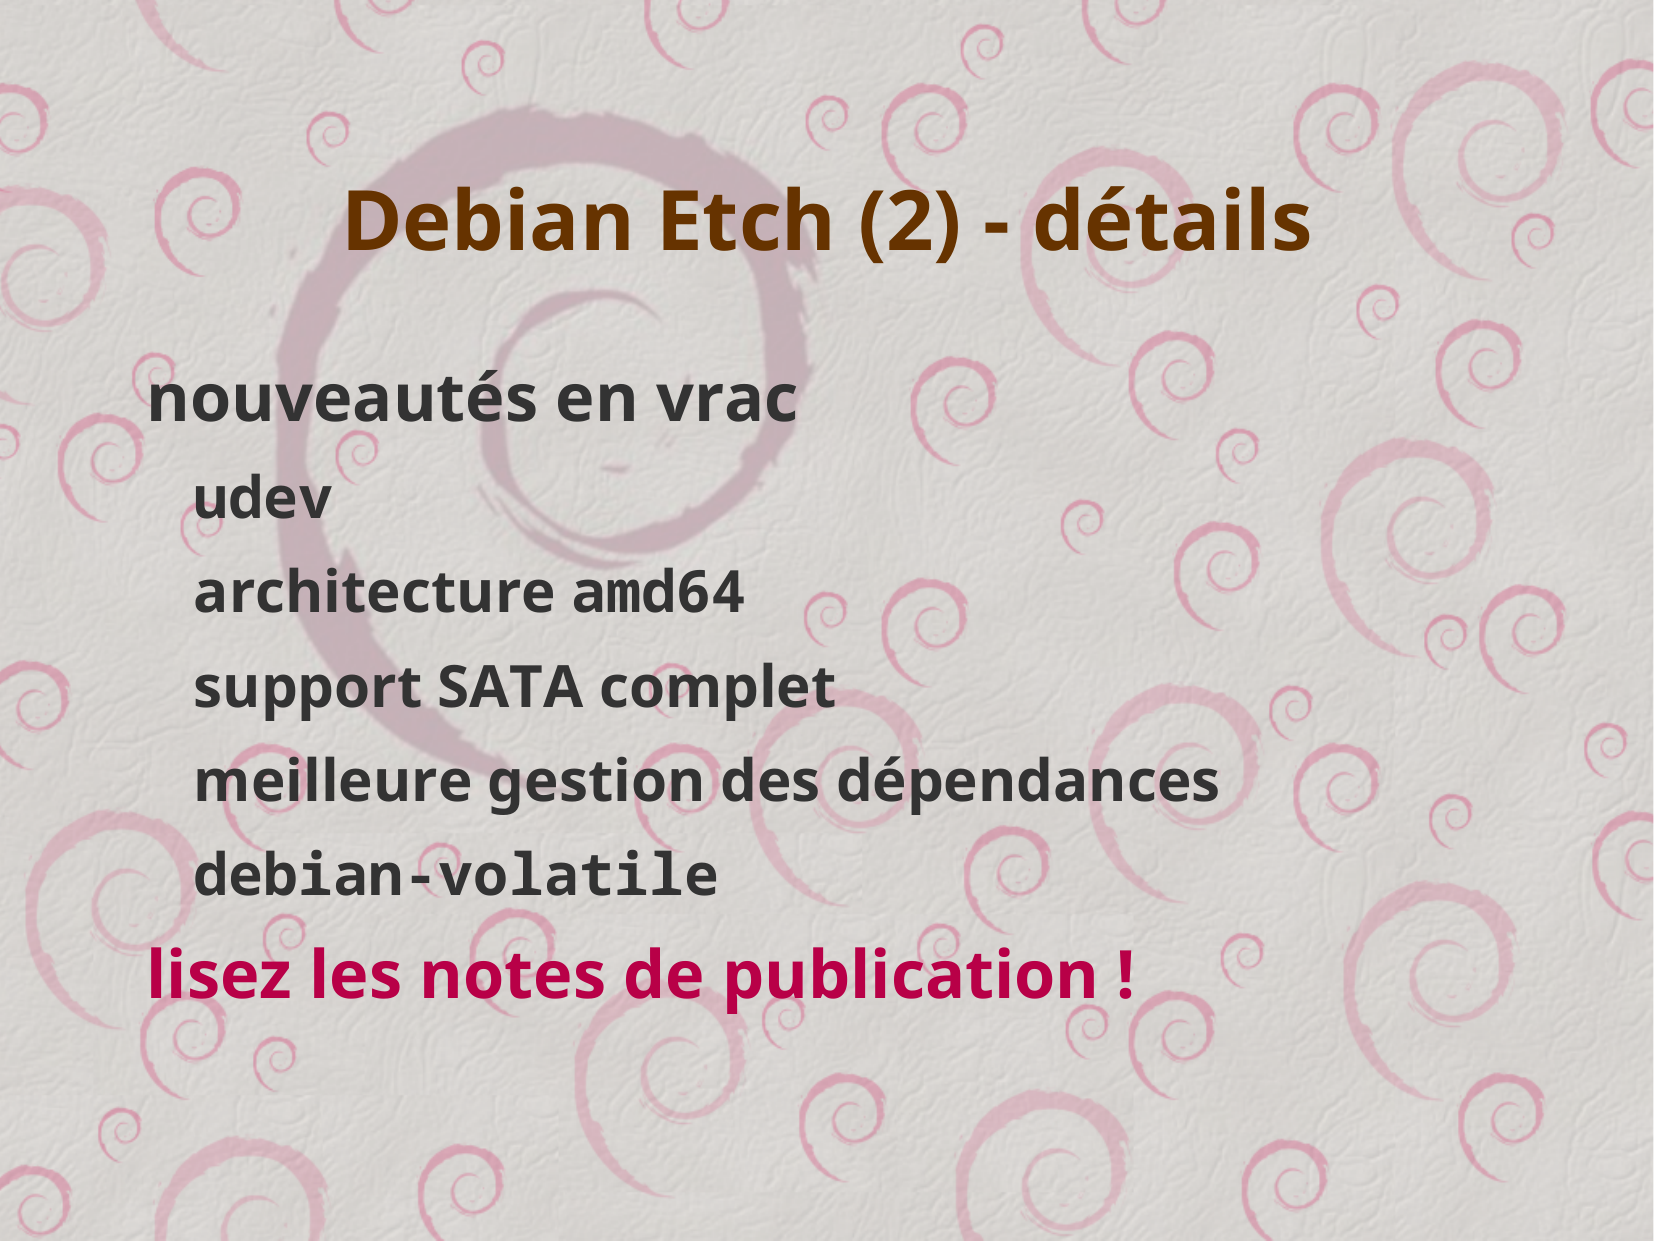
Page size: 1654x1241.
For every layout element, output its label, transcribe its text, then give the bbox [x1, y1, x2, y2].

list nouveautés en vrac udev architecture amd64 support SATA complet meilleure gestion des dépendances debian-volatile lisez les notes de publication ! [134, 350, 1516, 1133]
title Debian Etch (2) - détails [121, 114, 1534, 322]
picture [0, 0, 1654, 1241]
